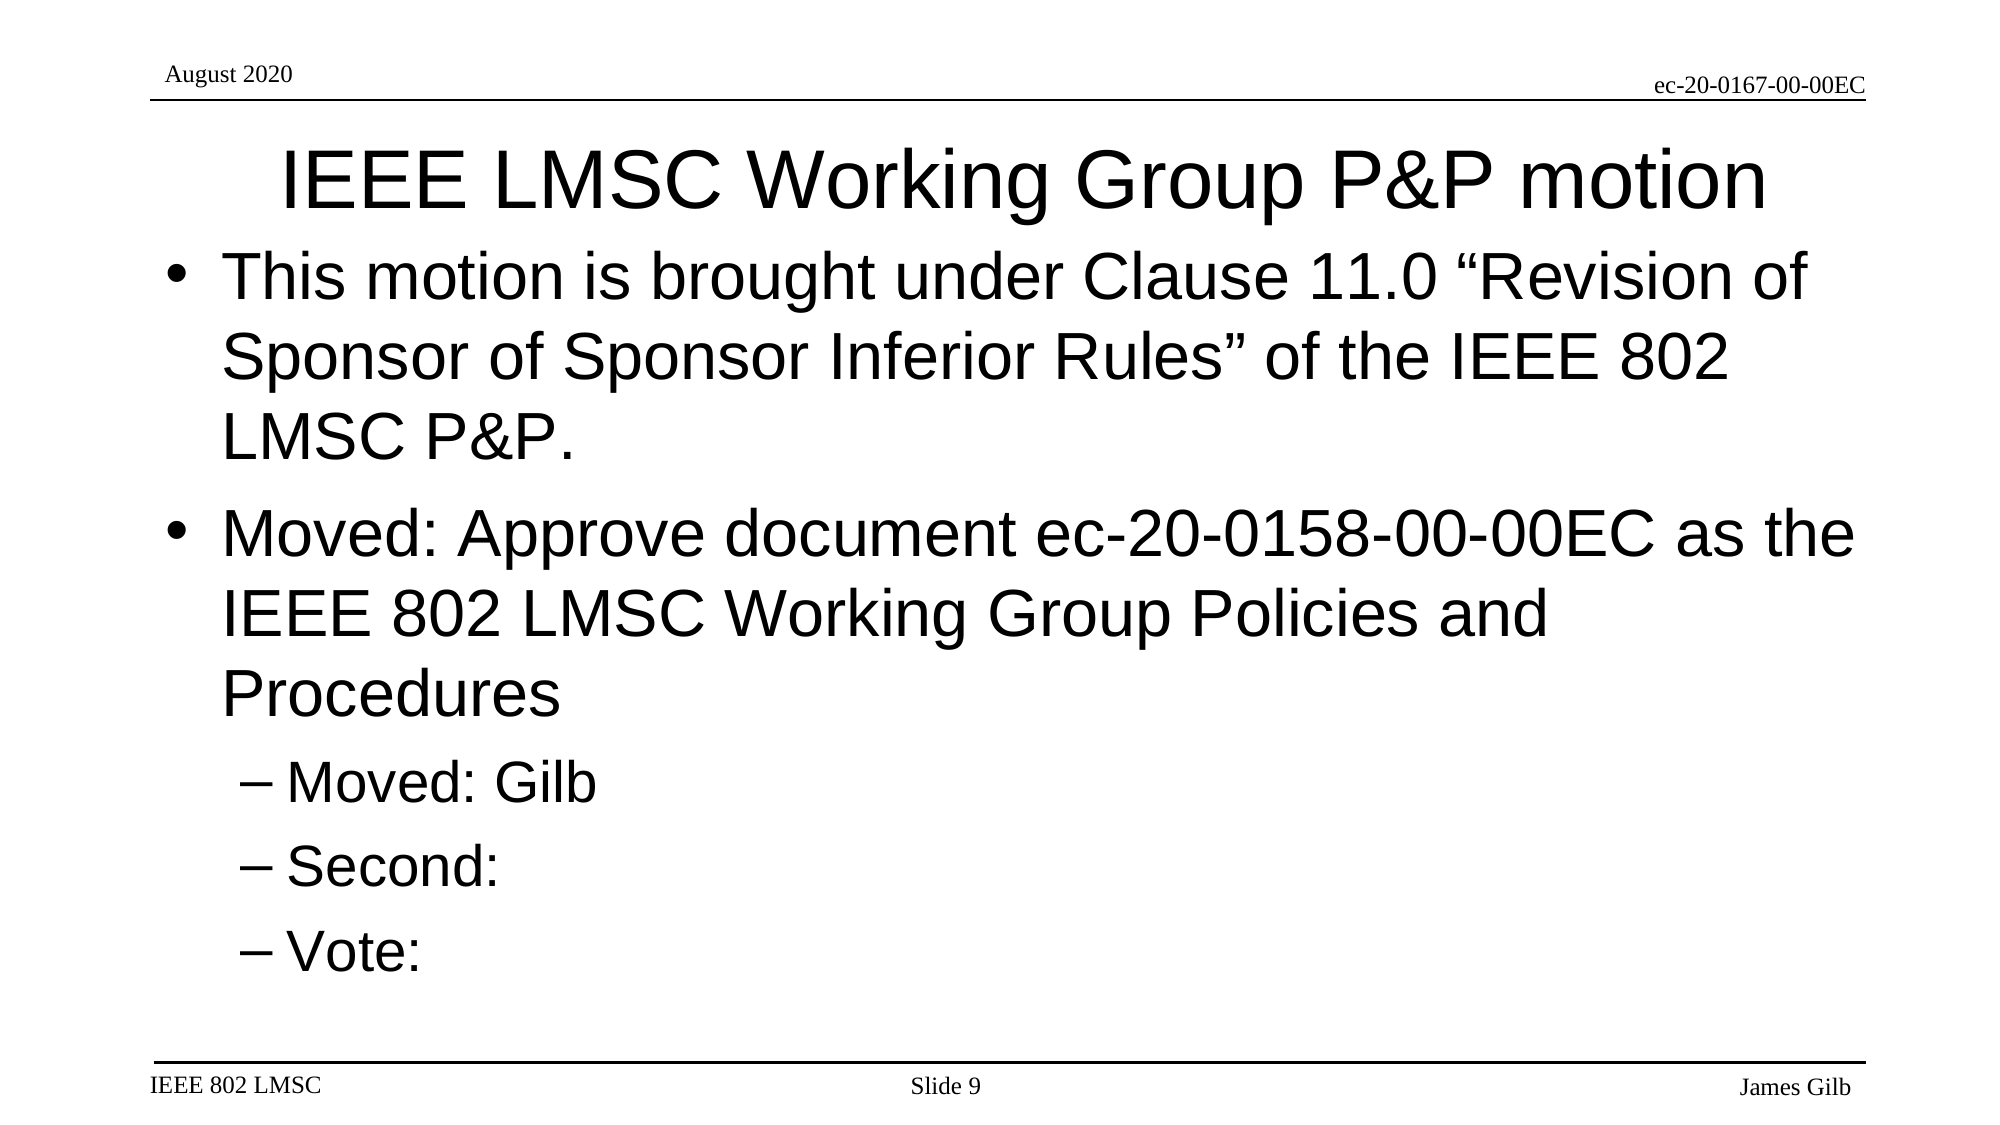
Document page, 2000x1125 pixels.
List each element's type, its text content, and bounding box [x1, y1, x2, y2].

list This motion is brought under Clause 11.0 “Revision of Sponsor of Sponsor Inferior Rules” of the IEEE 802 LMSC P&P. Moved: Approve document ec-20-0158-00-00EC as the IEEE 802 LMSC Working Group Policies and Procedures Moved: Gilb Second: Vote: [149, 224, 1900, 1036]
title IEEE LMSC Working Group P&P motion [149, 112, 1900, 224]
